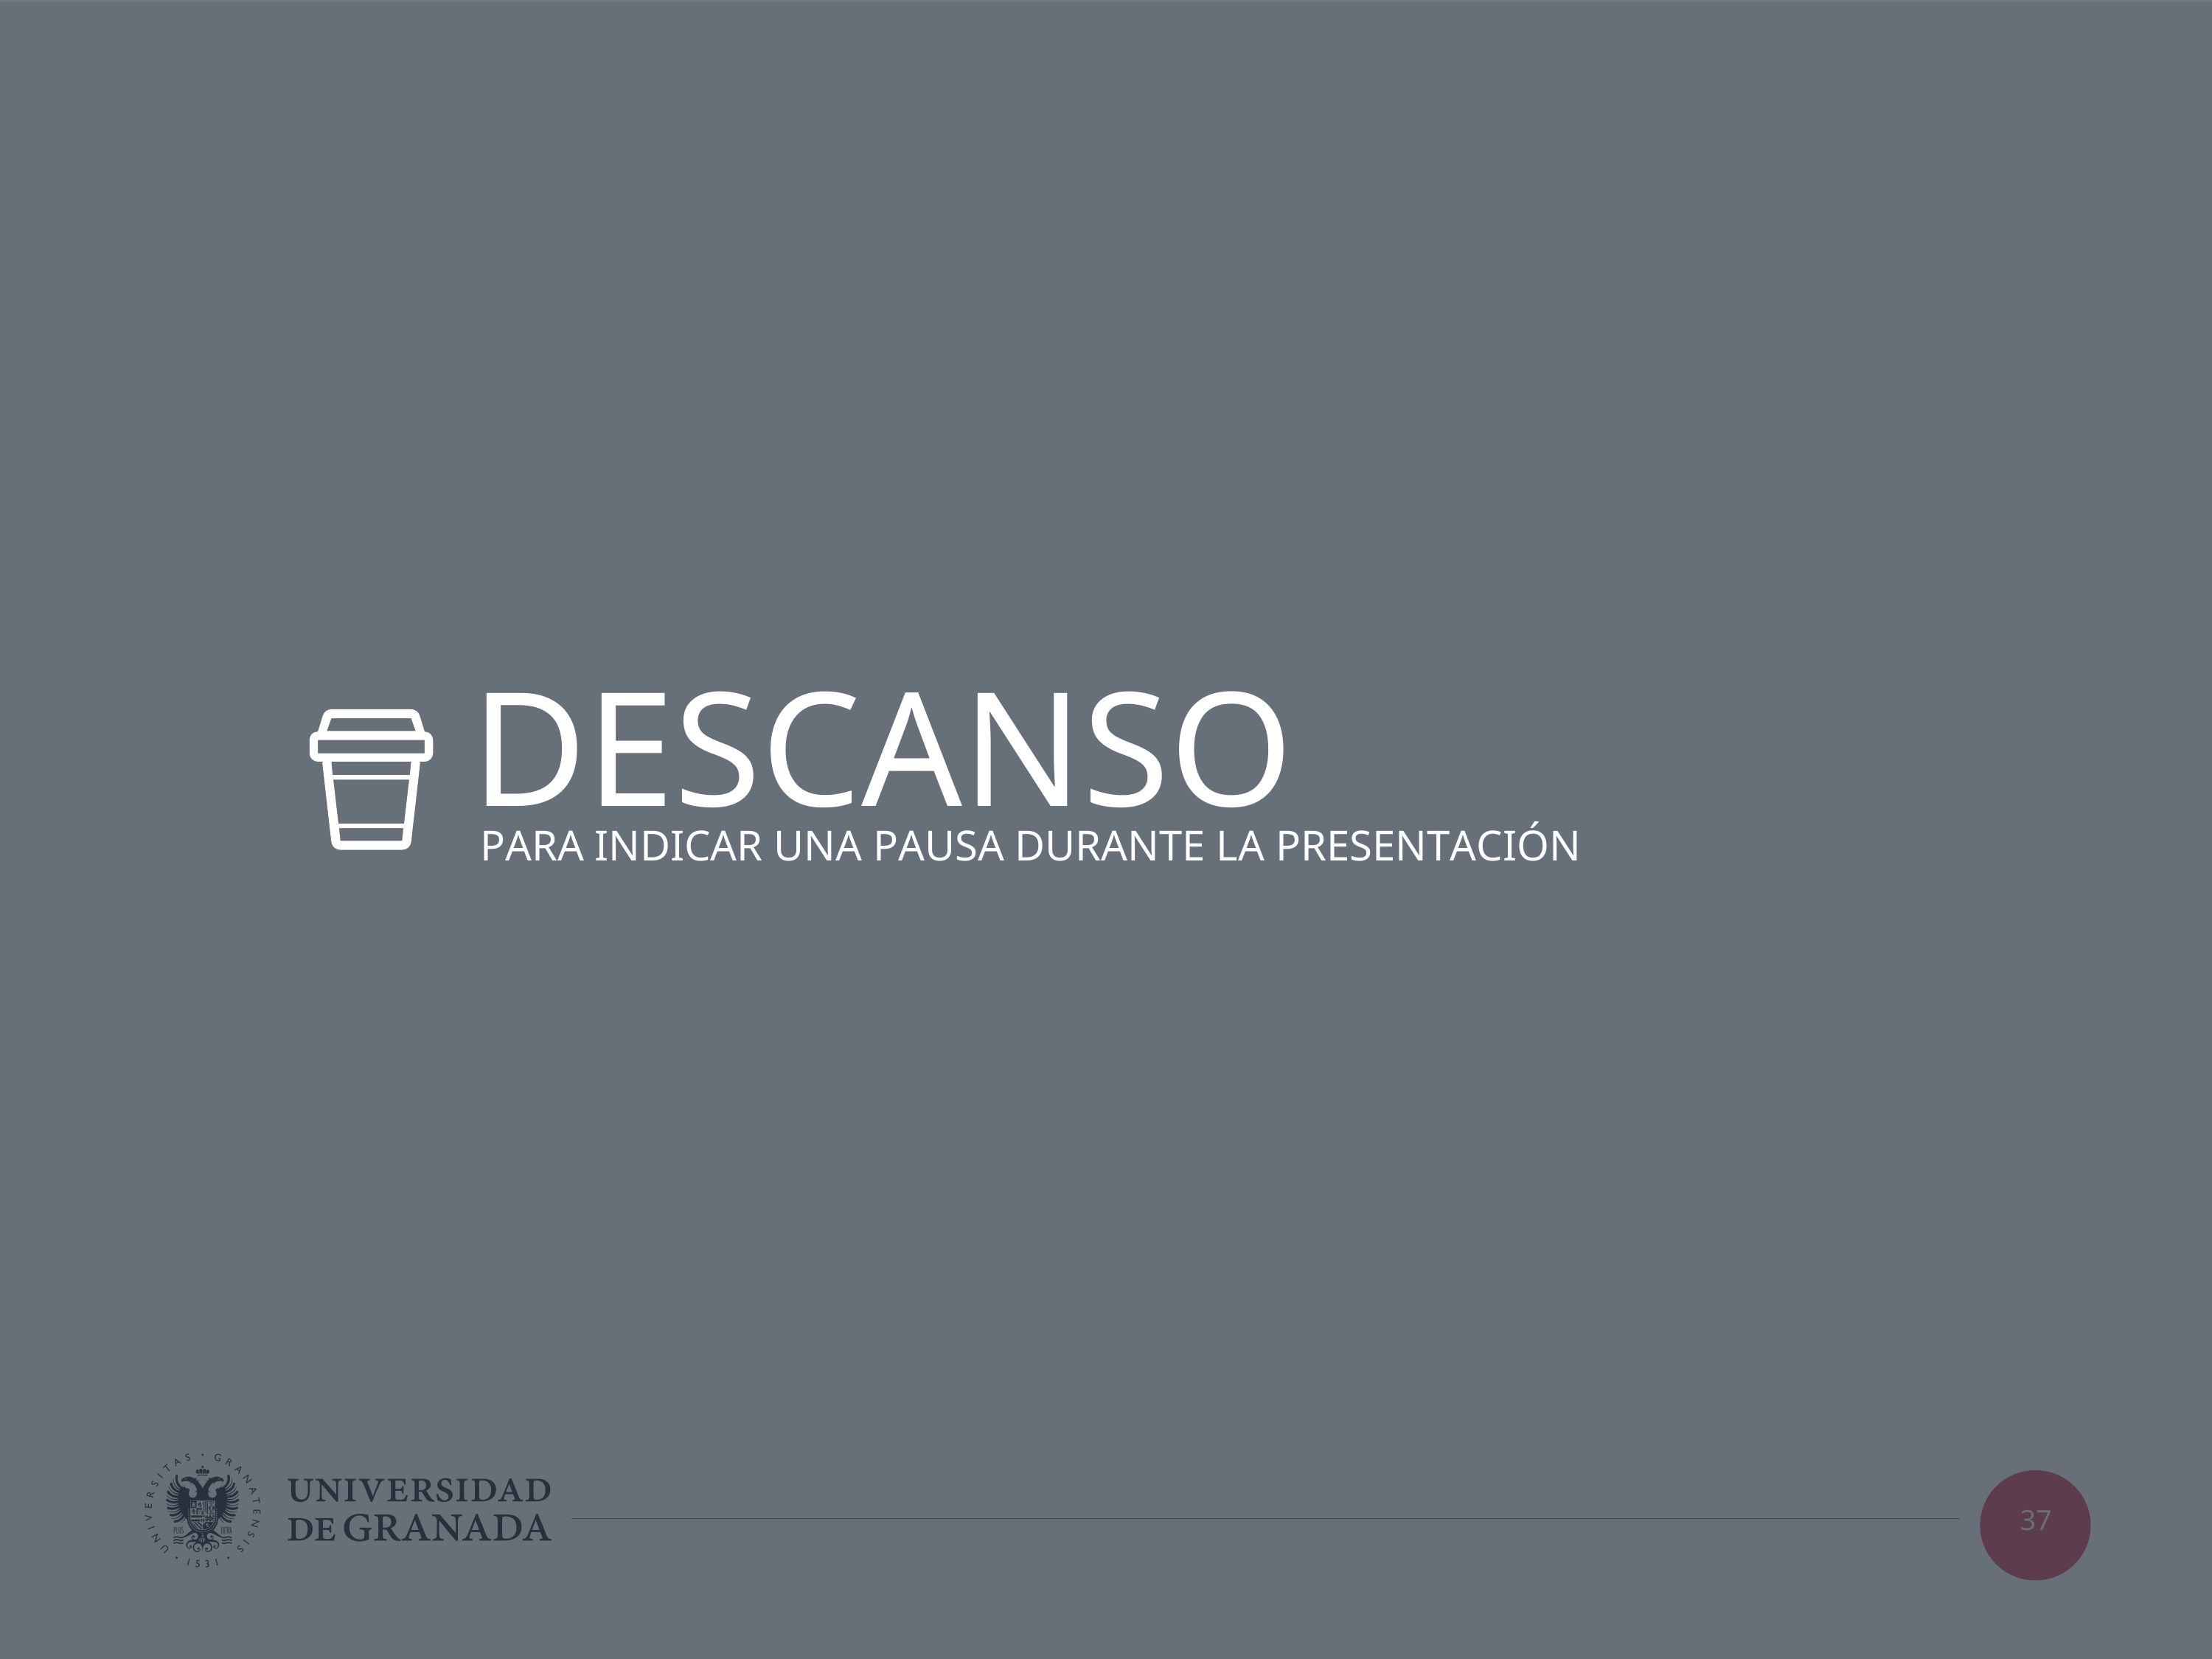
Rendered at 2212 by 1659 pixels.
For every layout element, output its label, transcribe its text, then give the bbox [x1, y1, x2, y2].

text_box PARA INDICAR UNA PAUSA DURANTE LA PRESENTACIÓN [469, 813, 2152, 875]
text_box [0, 0, 2212, 1659]
text_box DESCANSO [460, 642, 2143, 844]
